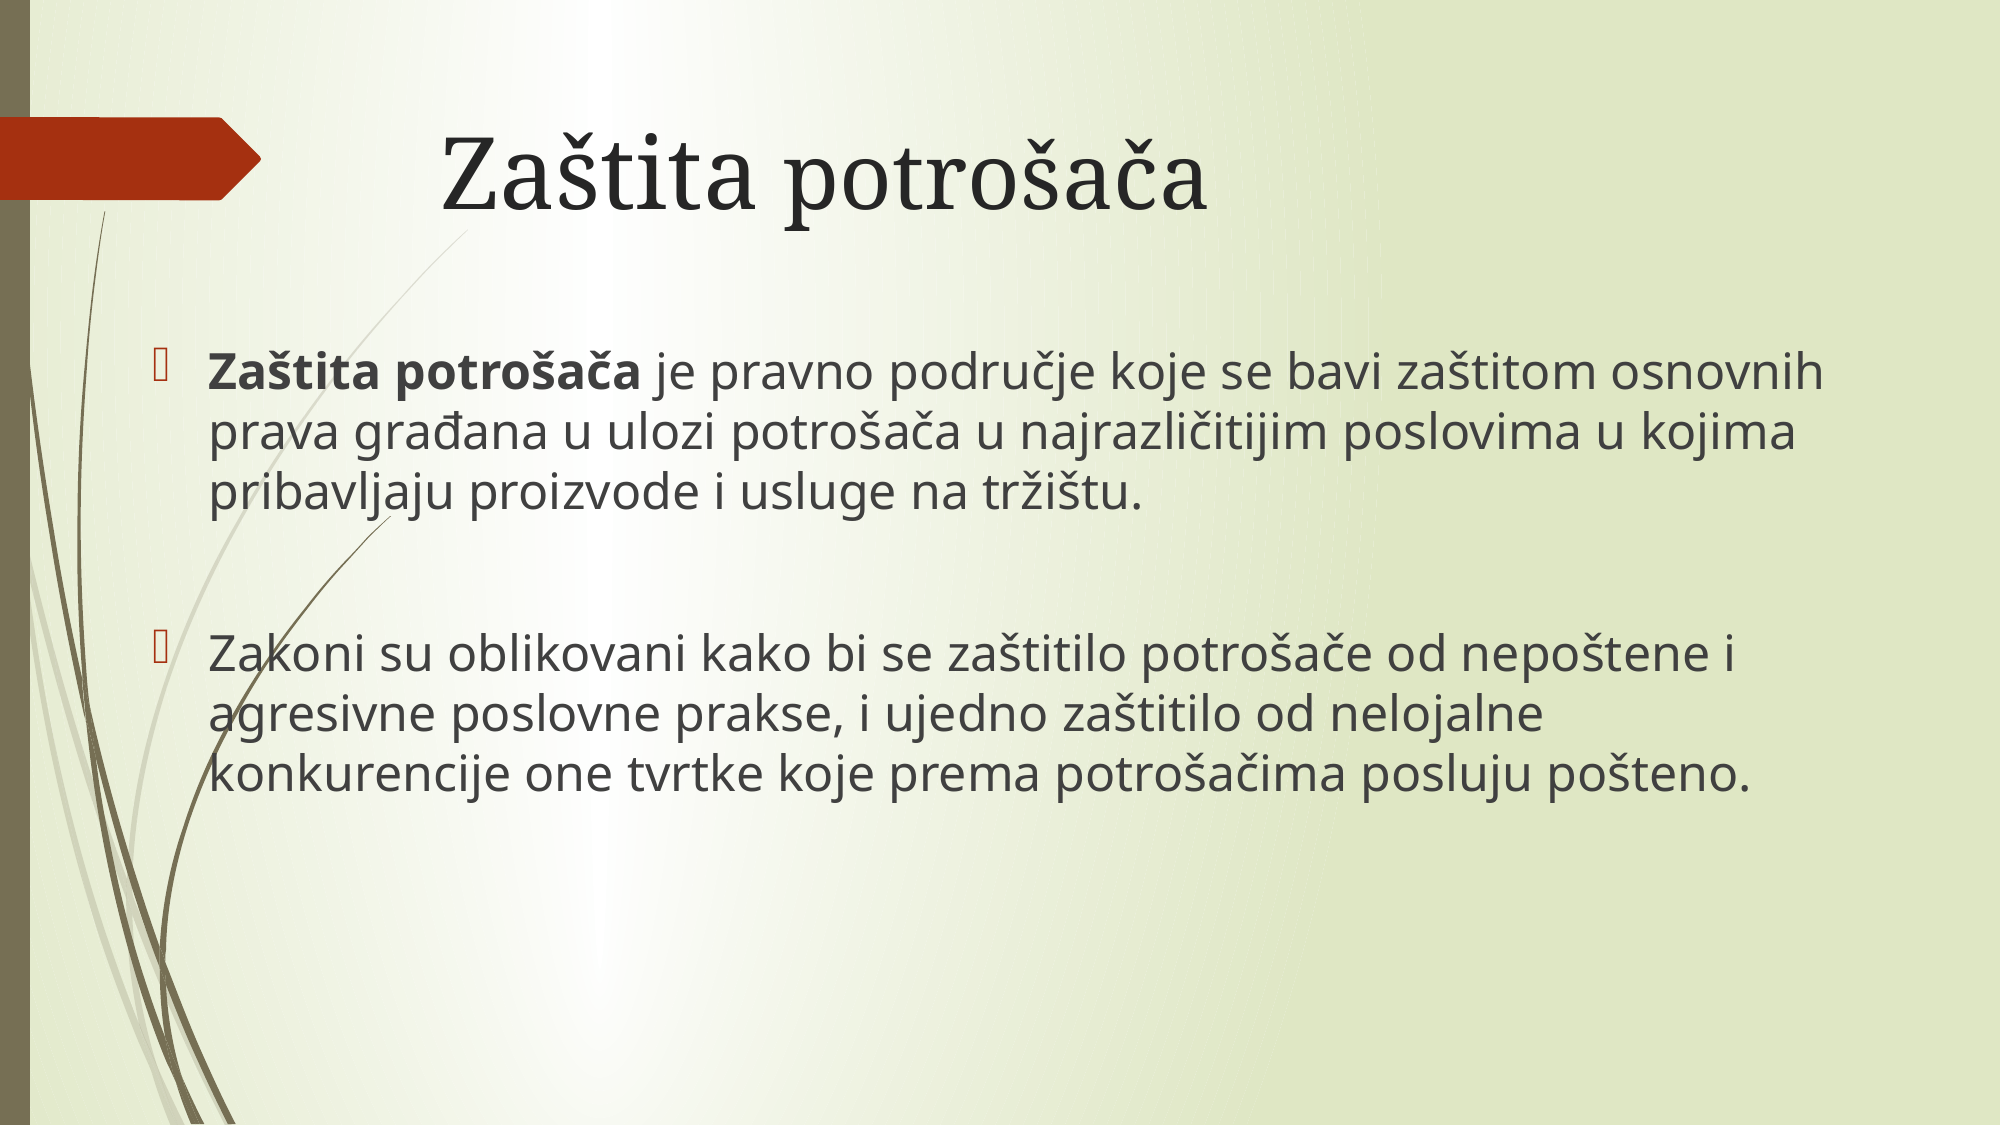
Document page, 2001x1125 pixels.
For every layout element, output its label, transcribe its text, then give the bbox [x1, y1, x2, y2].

list Zaštita potrošača je pravno područje koje se bavi zaštitom osnovnih prava građana u ulozi potrošača u najrazličitijim poslovima u kojima pribavljaju proizvode i usluge na tržištu. Zakoni su oblikovani kako bi se zaštitilo potrošače od nepoštene i agresivne poslovne prakse, i ujedno zaštitilo od nelojalne konkurencije one tvrtke koje prema potrošačima posluju pošteno. [137, 332, 1863, 1014]
title Zaštita potrošača [425, 102, 1888, 313]
